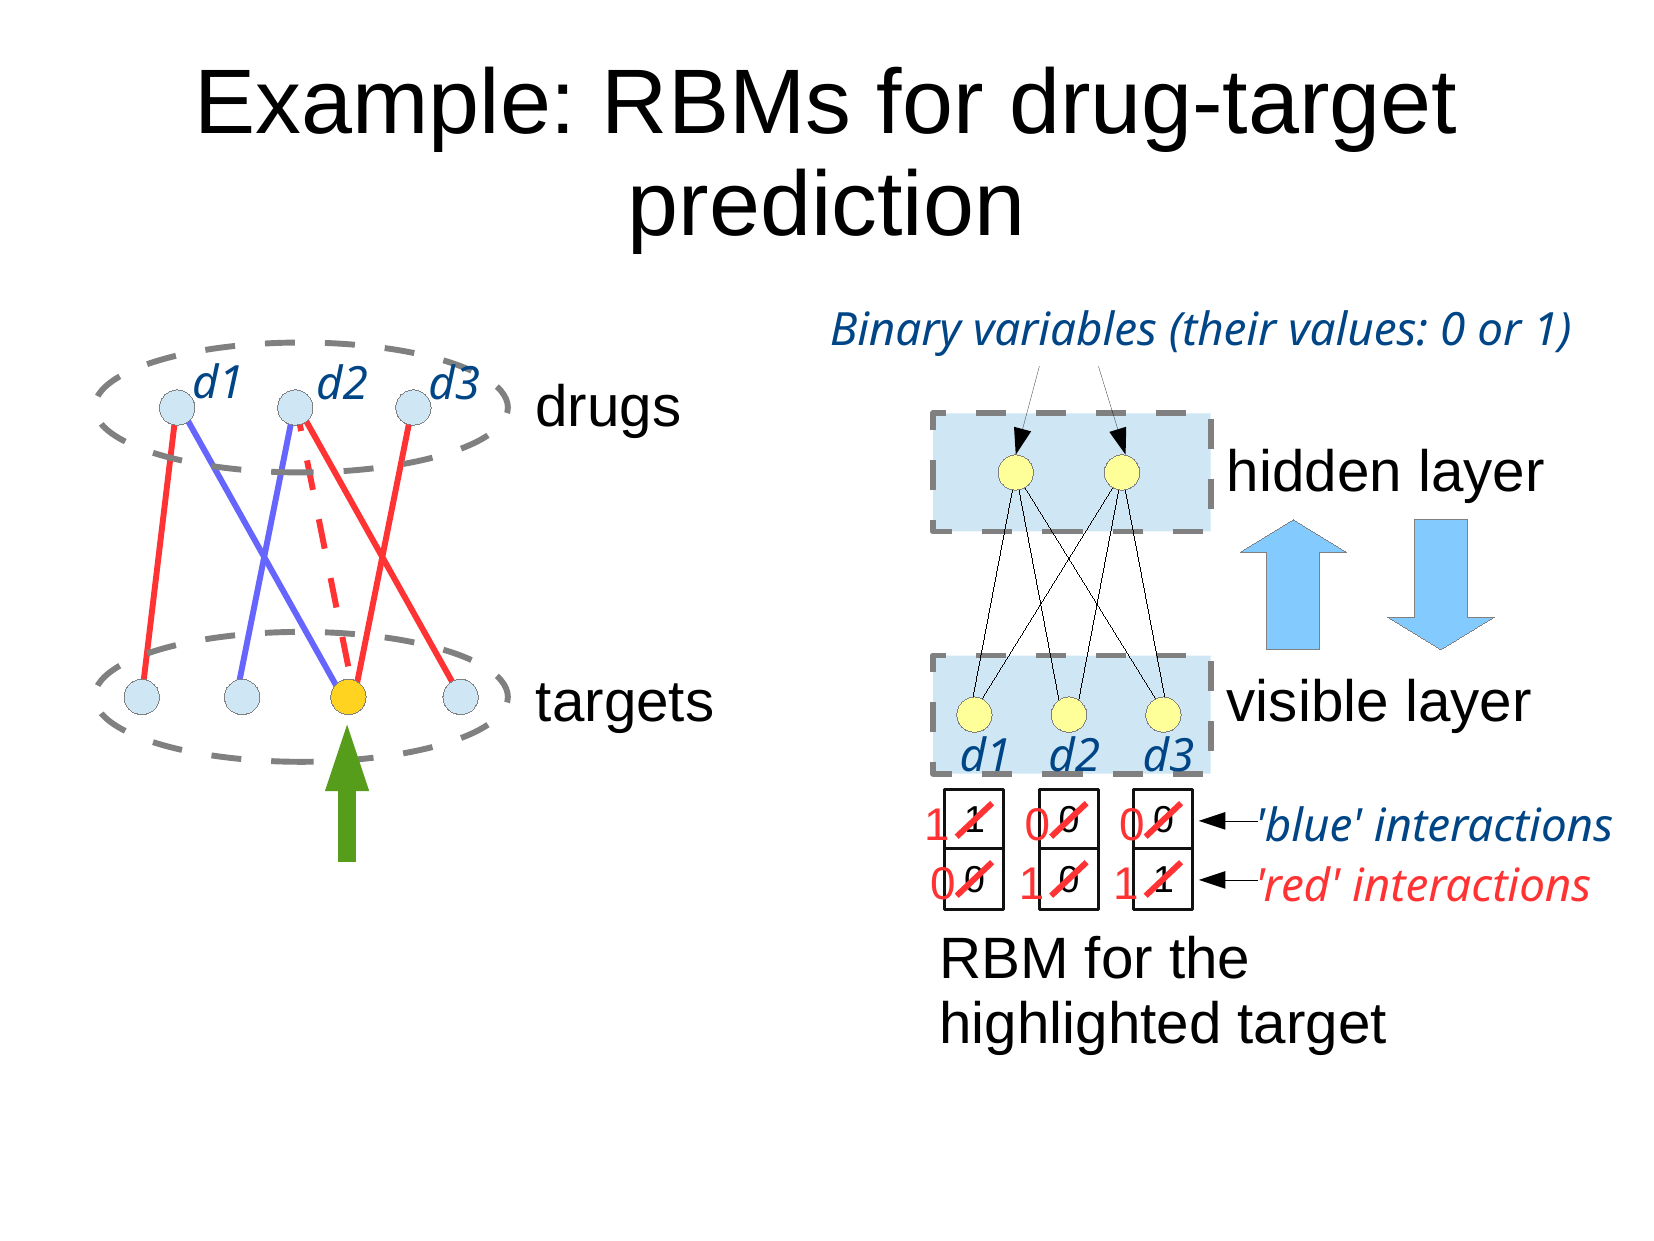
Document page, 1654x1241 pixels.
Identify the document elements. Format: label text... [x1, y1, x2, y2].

text_box 1 [909, 791, 965, 858]
text_box 0 [1160, 820, 1169, 830]
text_box 0 [971, 879, 980, 890]
text_box [224, 679, 260, 715]
text_box 0 [1060, 848, 1099, 910]
text_box 0 [1133, 789, 1193, 848]
text_box 0 [1104, 791, 1160, 858]
text_box [159, 389, 192, 426]
text_box 1 [1003, 850, 1060, 917]
text_box [124, 679, 160, 715]
text_box d3 [413, 342, 499, 418]
text_box d2 [301, 342, 387, 418]
text_box Binary variables (their values: 0 or 1) [814, 289, 1654, 365]
text_box [933, 413, 1211, 532]
title Example: RBMs for drug-target prediction [82, 49, 1571, 257]
text_box 0 [965, 848, 1004, 910]
text_box d3 [1128, 714, 1214, 790]
text_box 'blue' interactions [1240, 785, 1646, 861]
text_box [330, 679, 367, 715]
text_box drugs [520, 366, 697, 446]
text_box d2 [1033, 714, 1119, 790]
text_box [395, 389, 428, 426]
text_box 1 [944, 789, 1004, 848]
text_box 0 [1066, 809, 1072, 817]
text_box 0 [1009, 791, 1066, 858]
text_box 1 [1154, 848, 1193, 910]
text_box [933, 655, 1211, 774]
text_box [442, 679, 479, 715]
text_box 0 [1039, 789, 1099, 848]
text_box 0 [1160, 809, 1167, 818]
text_box d1 [177, 342, 251, 418]
text_box 'red' interactions [1240, 844, 1629, 920]
text_box hidden layer [1212, 431, 1561, 511]
text_box visible layer [1211, 661, 1548, 742]
text_box RBM for the highlighted target [924, 918, 1403, 1063]
text_box 0 [1065, 880, 1074, 890]
text_box [277, 389, 310, 426]
text_box [1387, 519, 1495, 650]
text_box 0 [915, 850, 971, 917]
text_box 0 [971, 869, 978, 877]
text_box targets [520, 661, 730, 742]
text_box 0 [1063, 869, 1072, 879]
text_box d1 [944, 714, 1019, 790]
text_box [1240, 519, 1347, 650]
text_box 0 [1066, 821, 1074, 830]
text_box 1 [1098, 850, 1154, 917]
